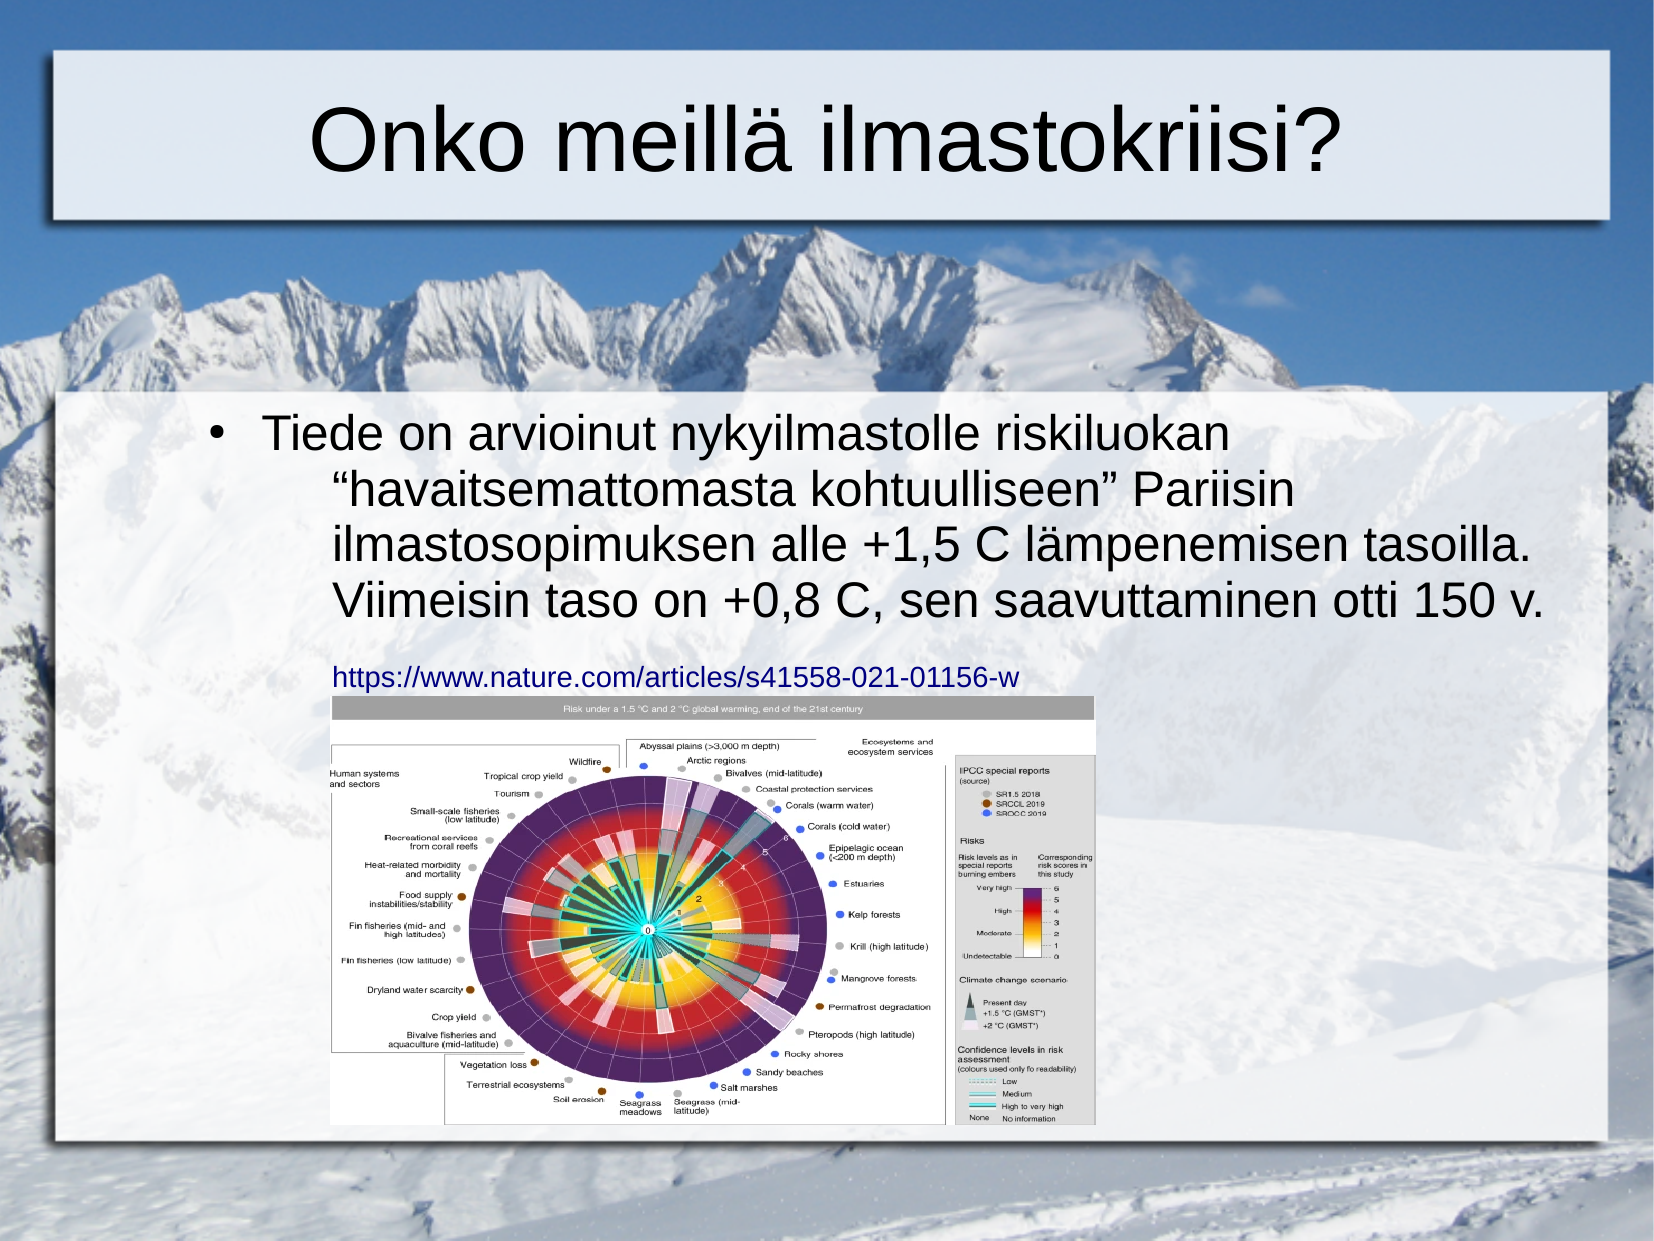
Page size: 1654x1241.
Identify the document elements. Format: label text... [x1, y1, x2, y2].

title Onko meillä ilmastokriisi? [59, 61, 1595, 219]
list Tiede on arvioinut nykyilmastolle riskiluokan “havaitsemattomasta kohtuulliseen” Pariisin ilmastosopimuksen alle +1,5 C lämpenemisen tasoilla. Viimeisin taso on +0,8 C, sen saavuttaminen otti 150 v. https://www.nature.com/articles/s41558-021-01156-w [178, 405, 1570, 1187]
picture [0, 0, 1654, 1241]
